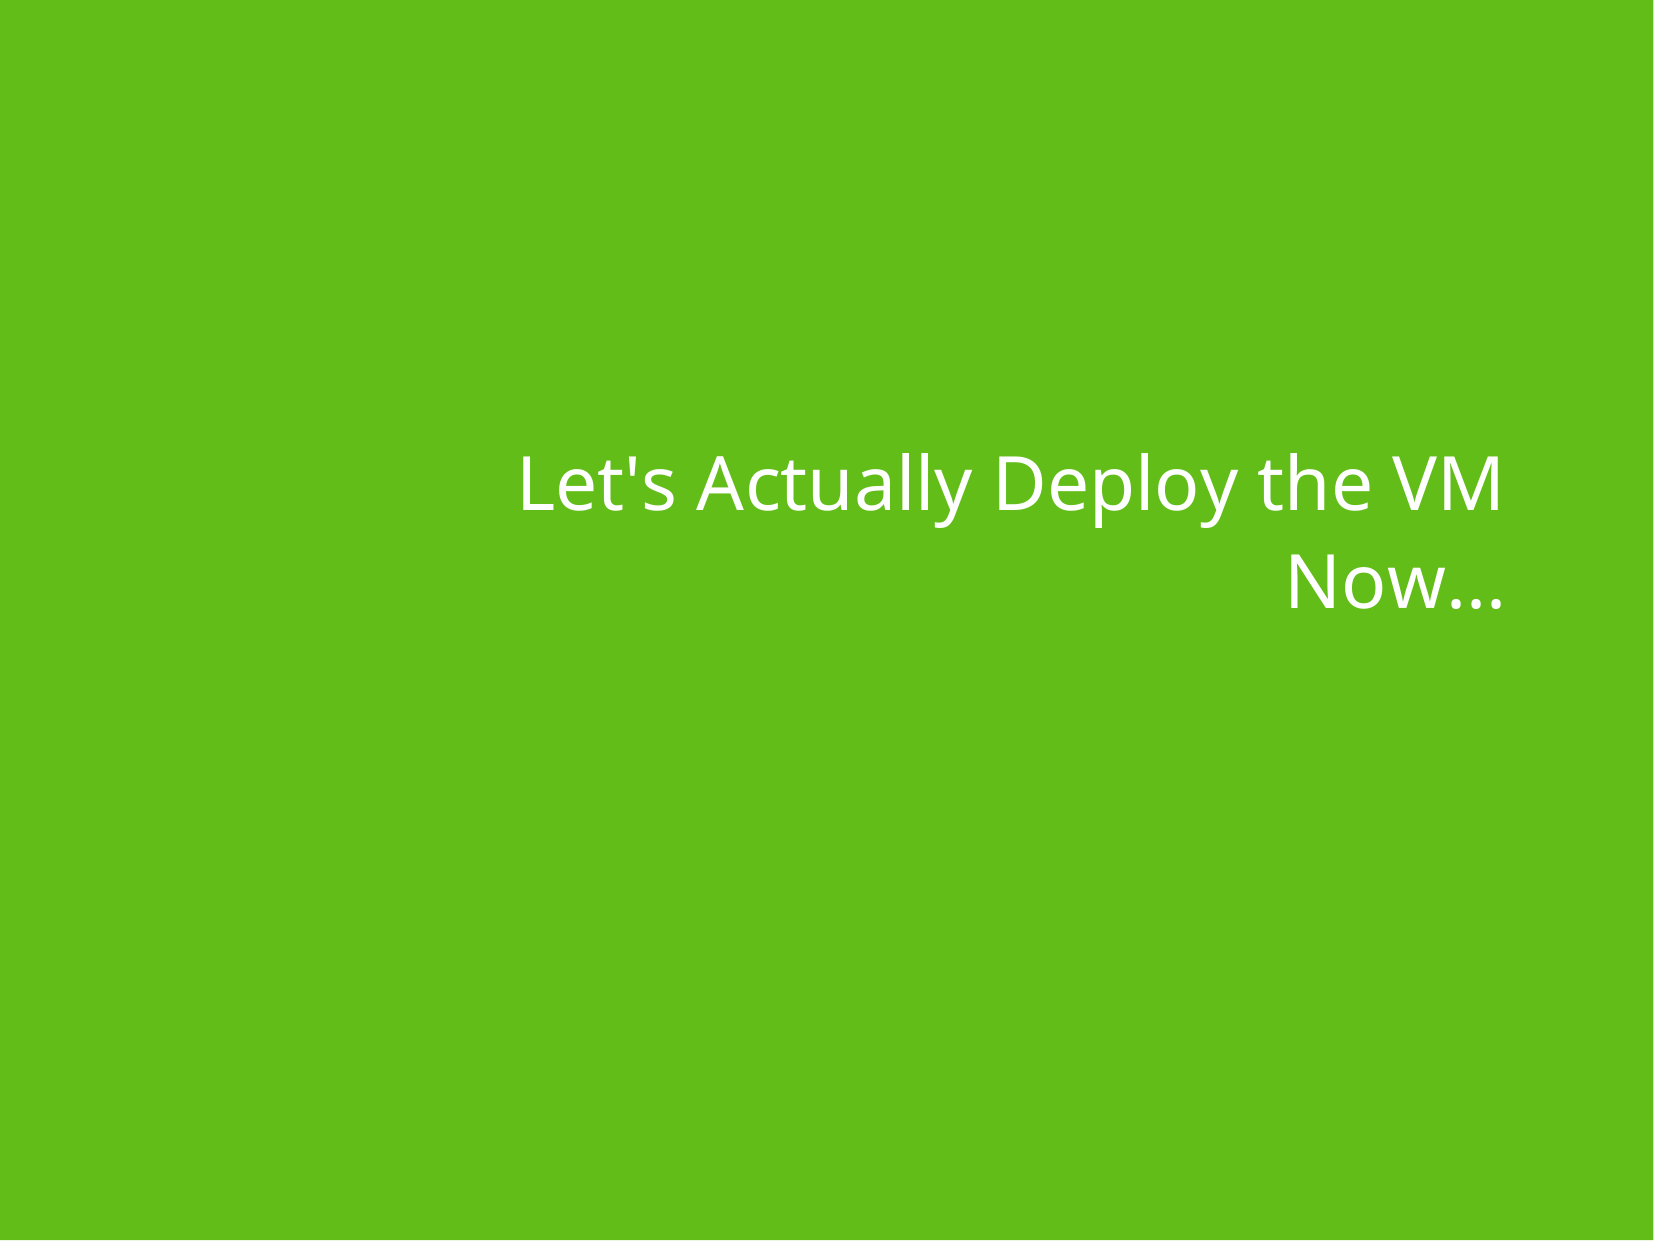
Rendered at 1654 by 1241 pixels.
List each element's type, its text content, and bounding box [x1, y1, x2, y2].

title Let's Actually Deploy the VM Now... [271, 426, 1522, 633]
